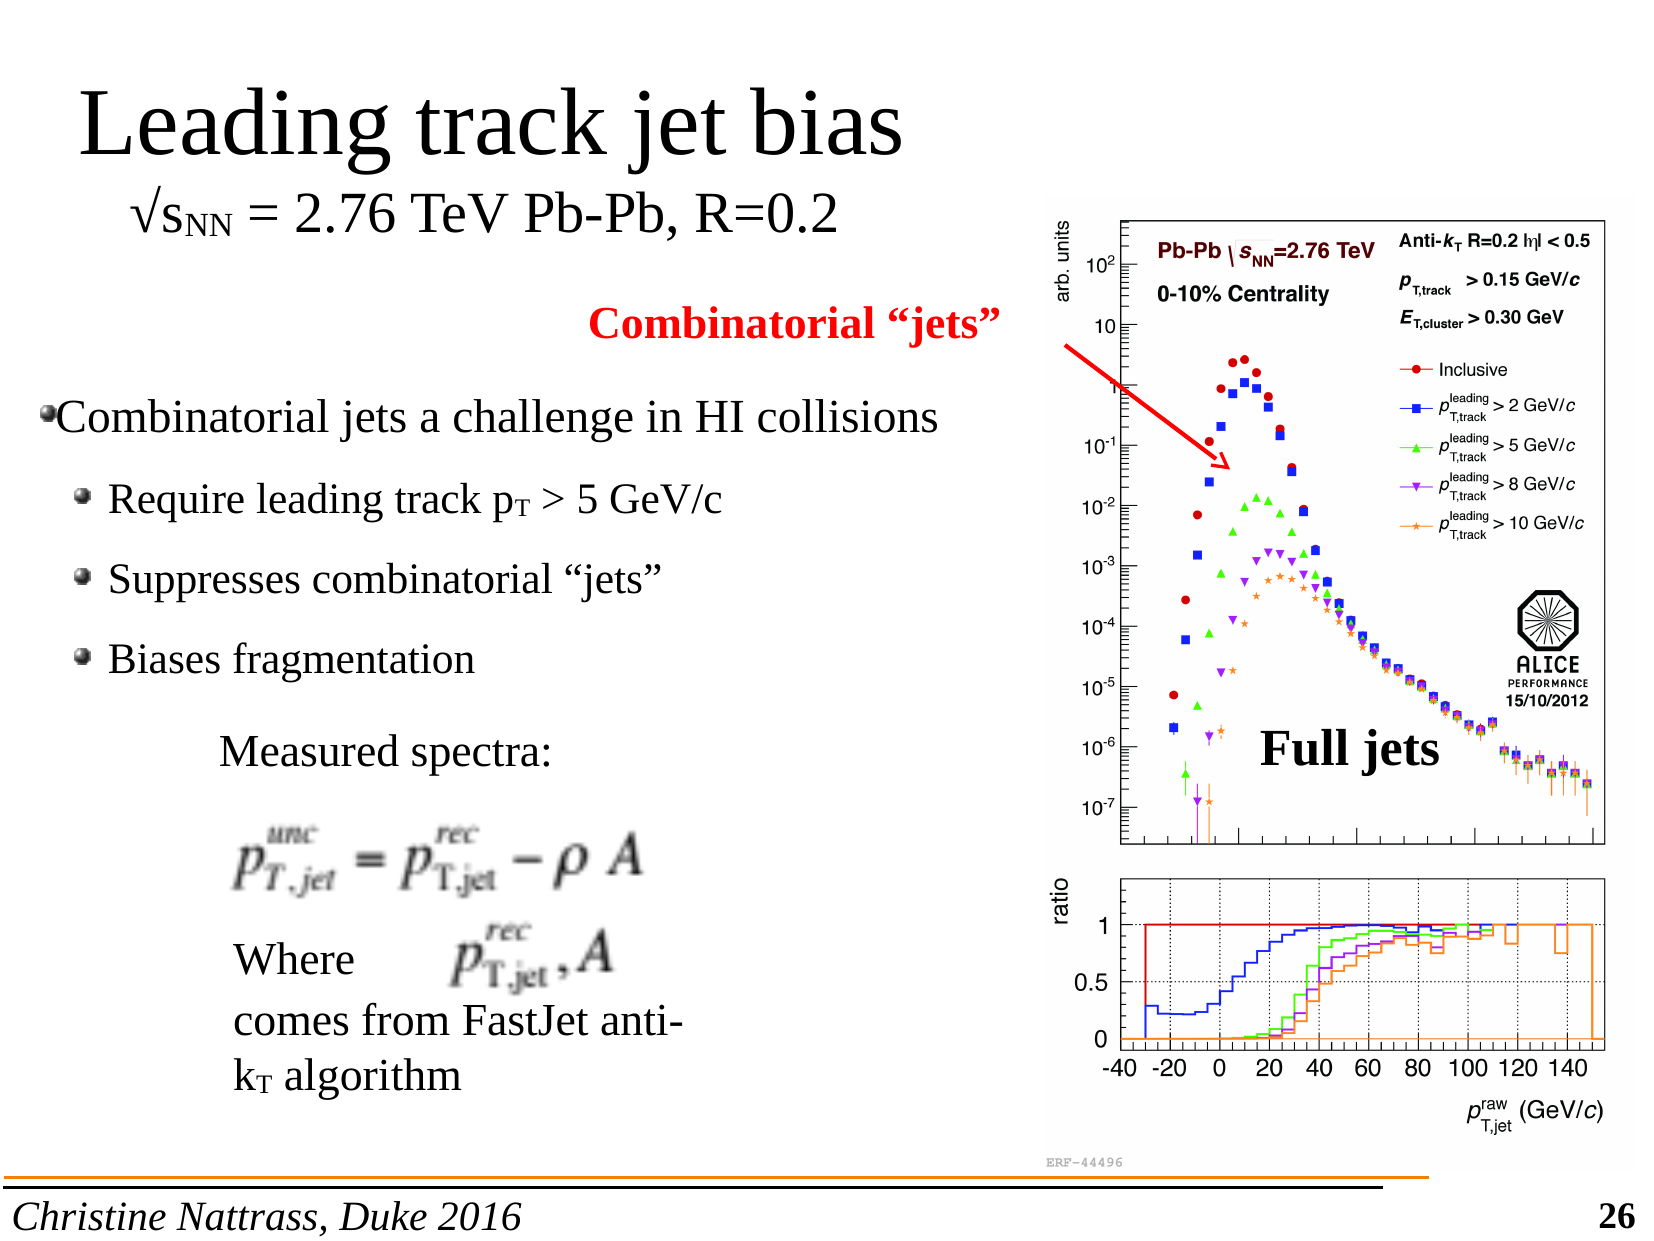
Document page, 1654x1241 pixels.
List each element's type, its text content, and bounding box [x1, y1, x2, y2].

text_box Where comes from FastJet anti-kT algorithm [218, 920, 733, 1107]
picture [224, 806, 652, 1000]
list Combinatorial jets a challenge in HI collisions Require leading track pT > 5 GeV/c Suppresses combinatorial “jets” Biases fragmentation [25, 377, 1074, 692]
title Leading track jet bias √sNN = 2.76 TeV Pb-Pb, R=0.2 [0, 60, 984, 252]
text_box Combinatorial “jets” [573, 285, 1021, 355]
picture [1045, 195, 1636, 1171]
text_box Full jets [1245, 711, 1501, 784]
text_box Measured spectra: [204, 712, 796, 783]
